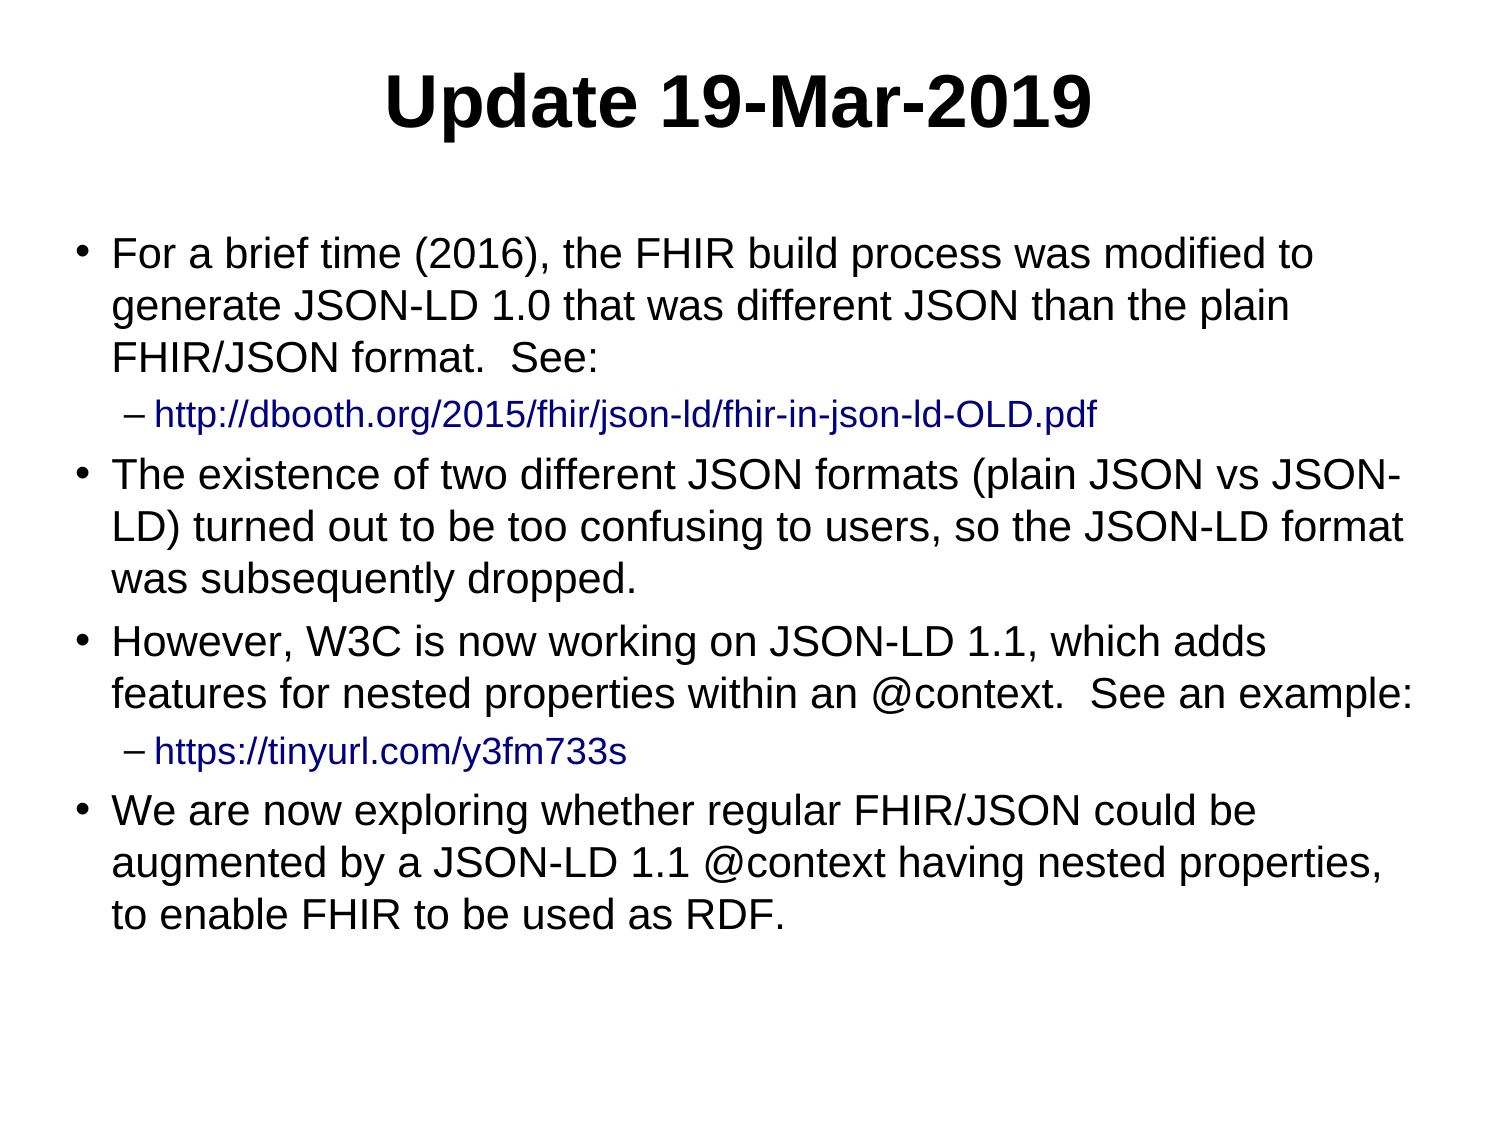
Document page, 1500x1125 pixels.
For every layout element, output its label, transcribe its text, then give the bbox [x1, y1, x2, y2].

title Update 19-Mar-2019 [75, 3, 1425, 192]
list For a brief time (2016), the FHIR build process was modified to generate JSON-LD 1.0 that was different JSON than the plain FHIR/JSON format. See: http://dbooth.org/2015/fhir/json-ld/fhir-in-json-ld-OLD.pdf The existence of two different JSON formats (plain JSON vs JSON-LD) turned out to be too confusing to users, so the JSON-LD format was subsequently dropped. However, W3C is now working on JSON-LD 1.1, which adds features for nested properties within an @context. See an example: https://tinyurl.com/y3fm733s We are now exploring whether regular FHIR/JSON could be augmented by a JSON-LD 1.1 @context having nested properties, to enable FHIR to be used as RDF. [75, 224, 1426, 988]
